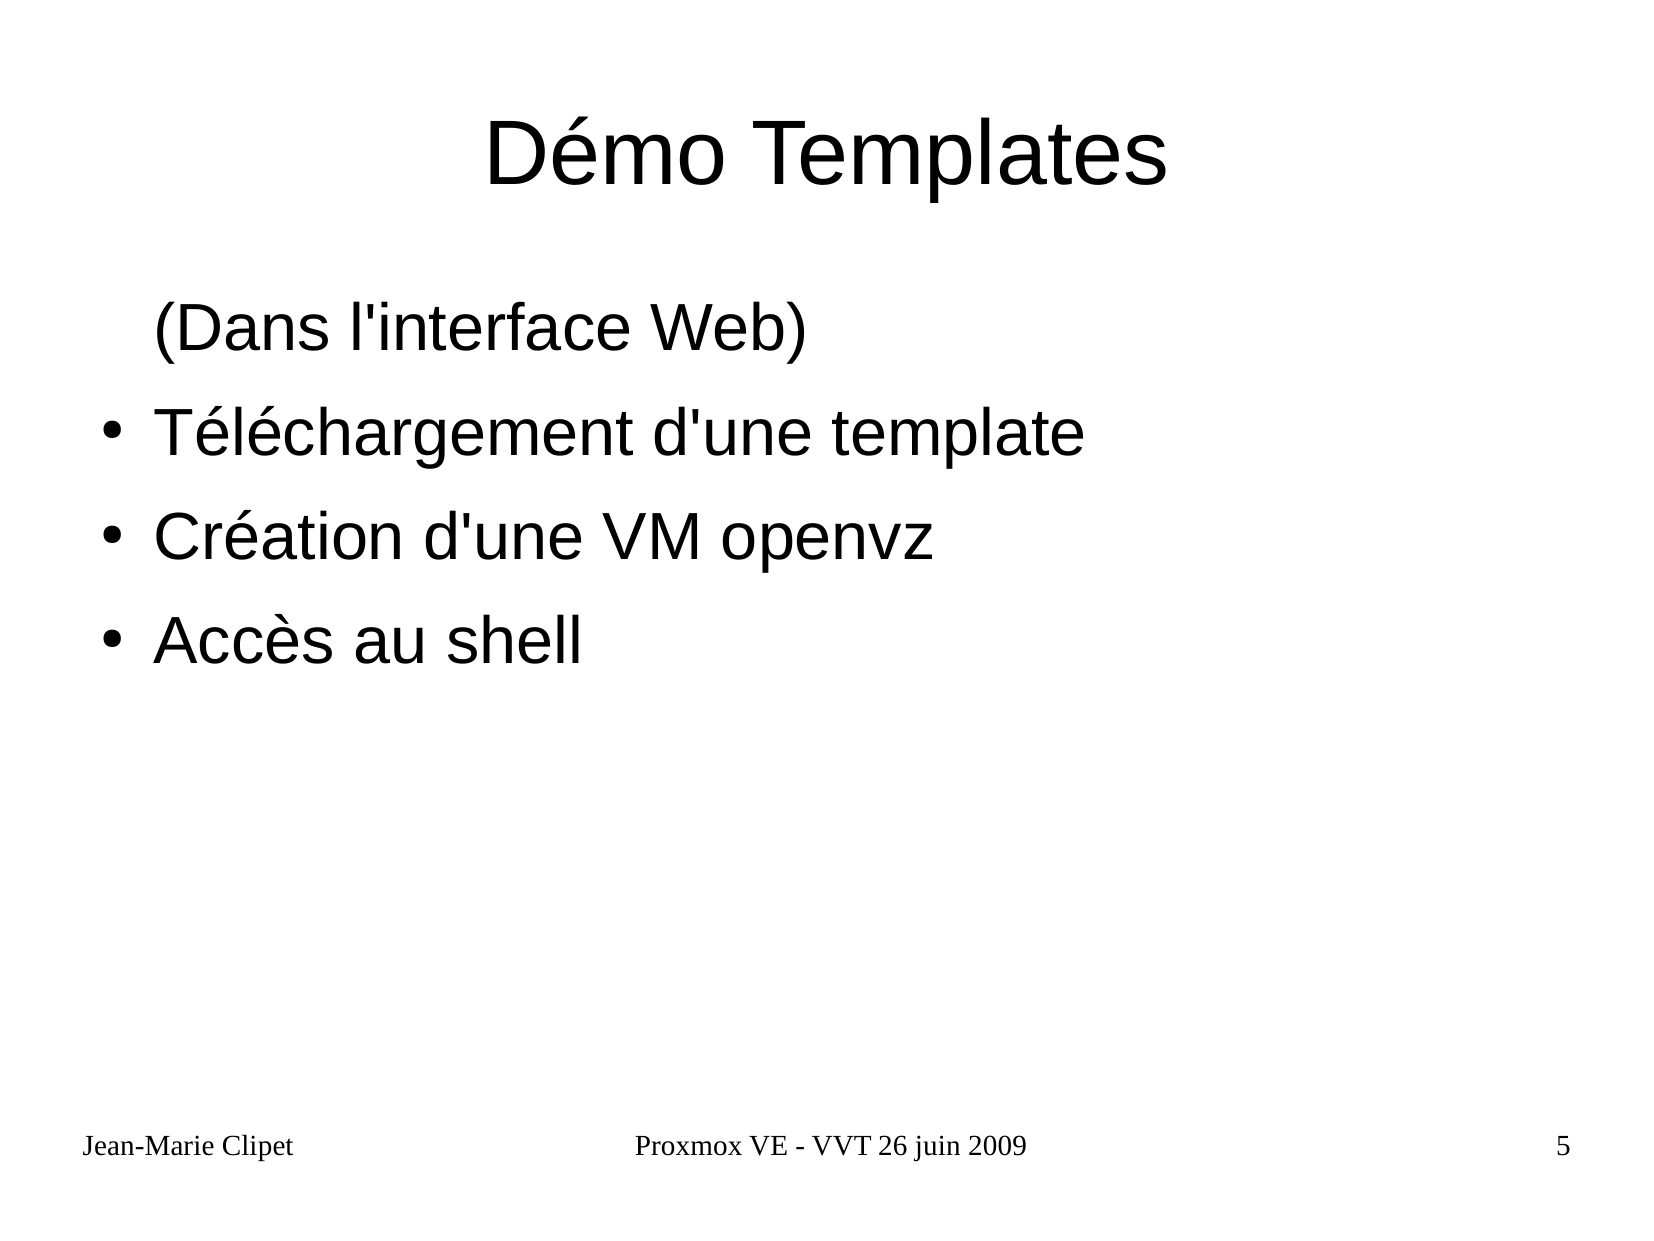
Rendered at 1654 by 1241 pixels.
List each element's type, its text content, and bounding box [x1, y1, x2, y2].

title Démo Templates [82, 56, 1571, 250]
list (Dans l'interface Web) Téléchargement d'une template Création d'une VM openvz Accès au shell [82, 290, 1571, 1094]
